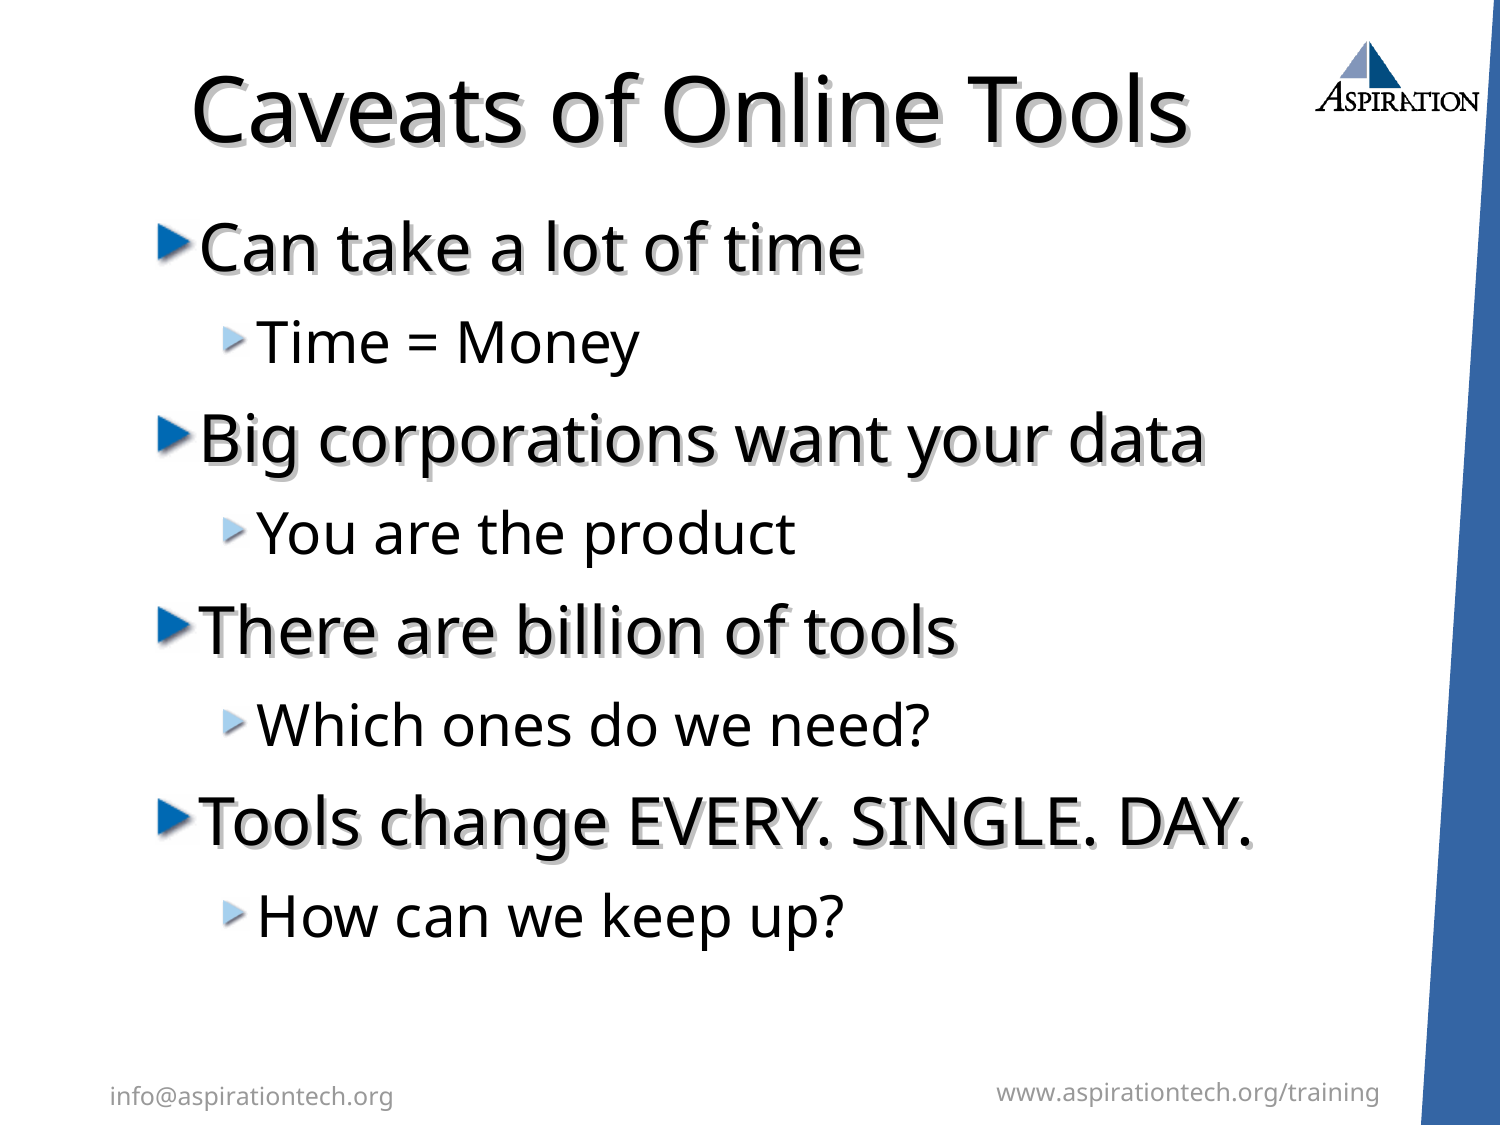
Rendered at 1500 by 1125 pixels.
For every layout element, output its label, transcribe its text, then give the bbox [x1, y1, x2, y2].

title Caveats of Online Tools [15, 15, 1366, 203]
picture [1366, 41, 1480, 120]
list Can take a lot of time Time = Money Big corporations want your data You are the product There are billion of tools Which ones do we need? Tools change EVERY. SINGLE. DAY. How can we keep up? [99, 199, 1450, 1058]
